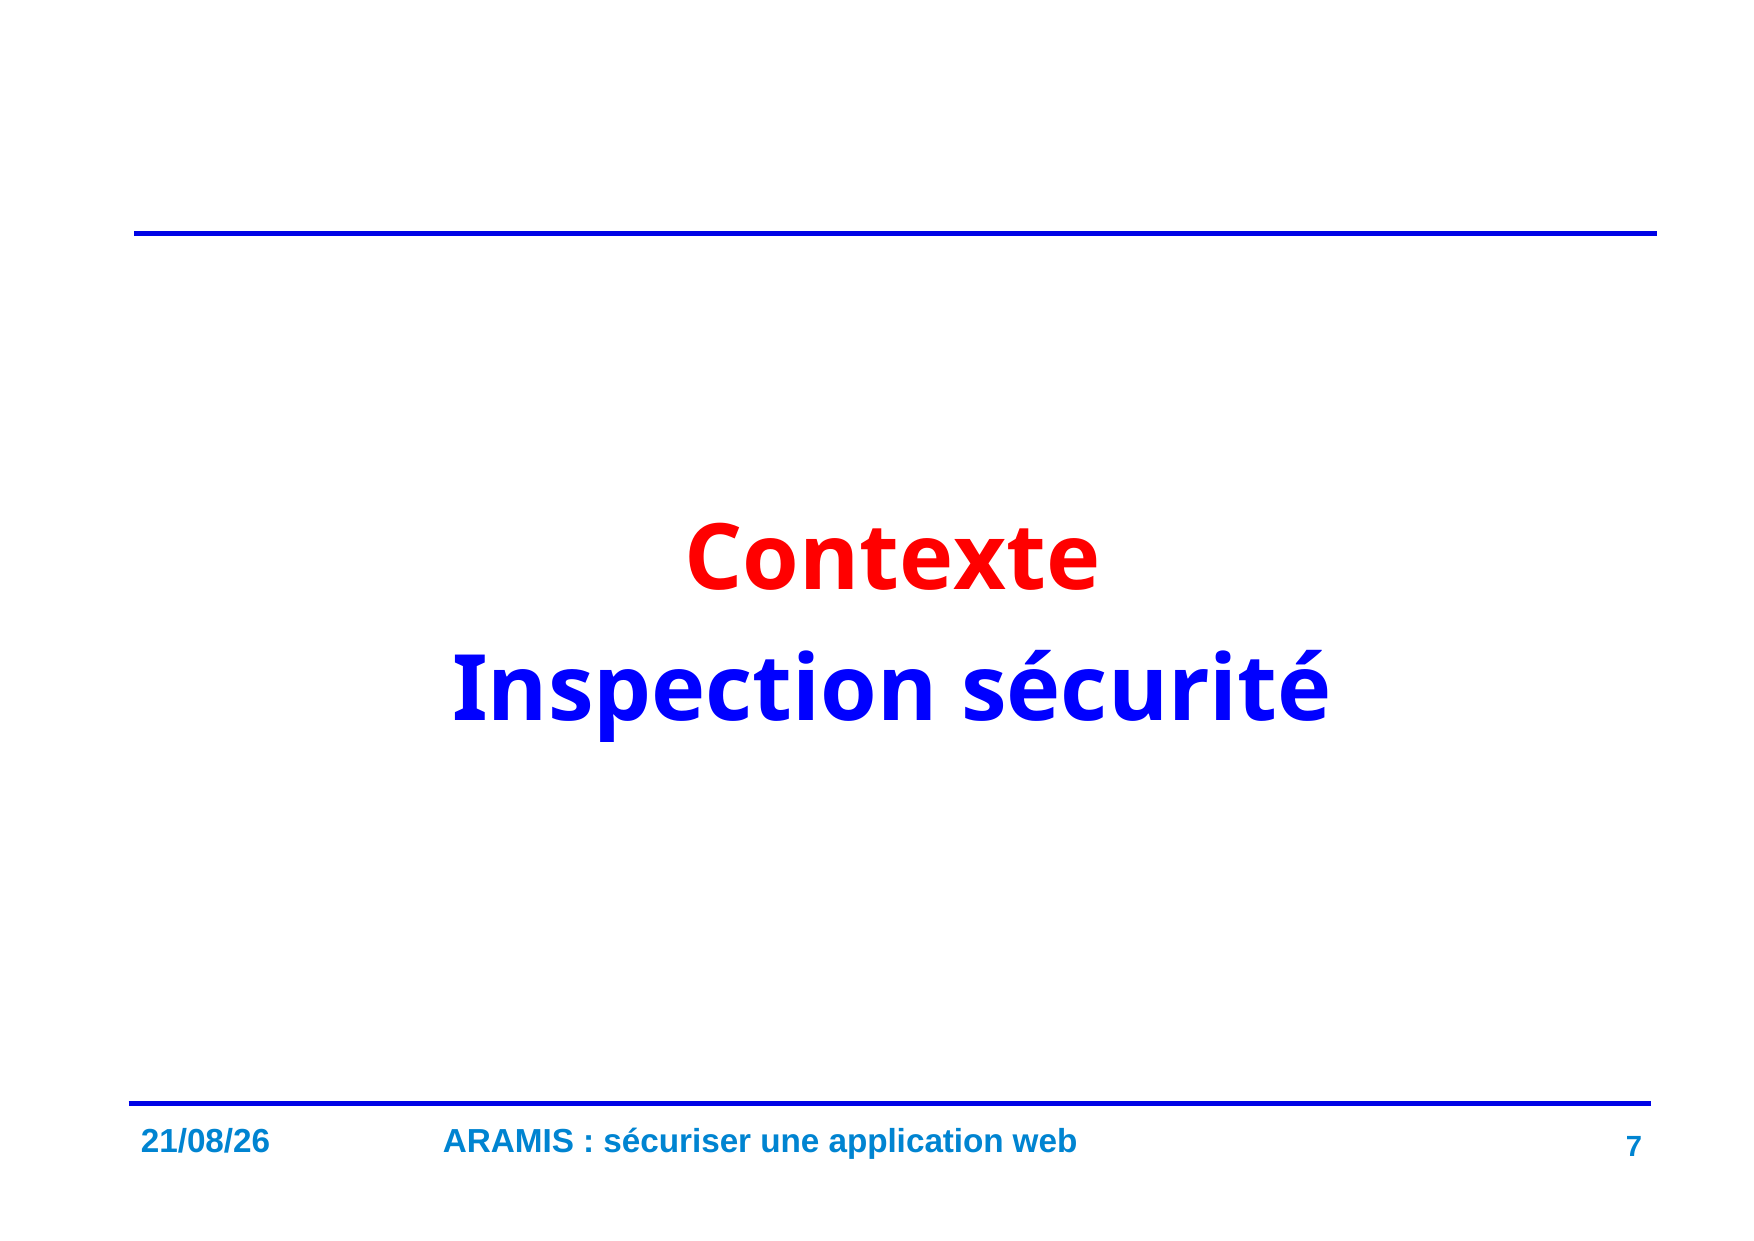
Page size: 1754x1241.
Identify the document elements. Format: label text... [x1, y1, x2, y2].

list Contexte Inspection sécurité [131, 499, 1654, 752]
